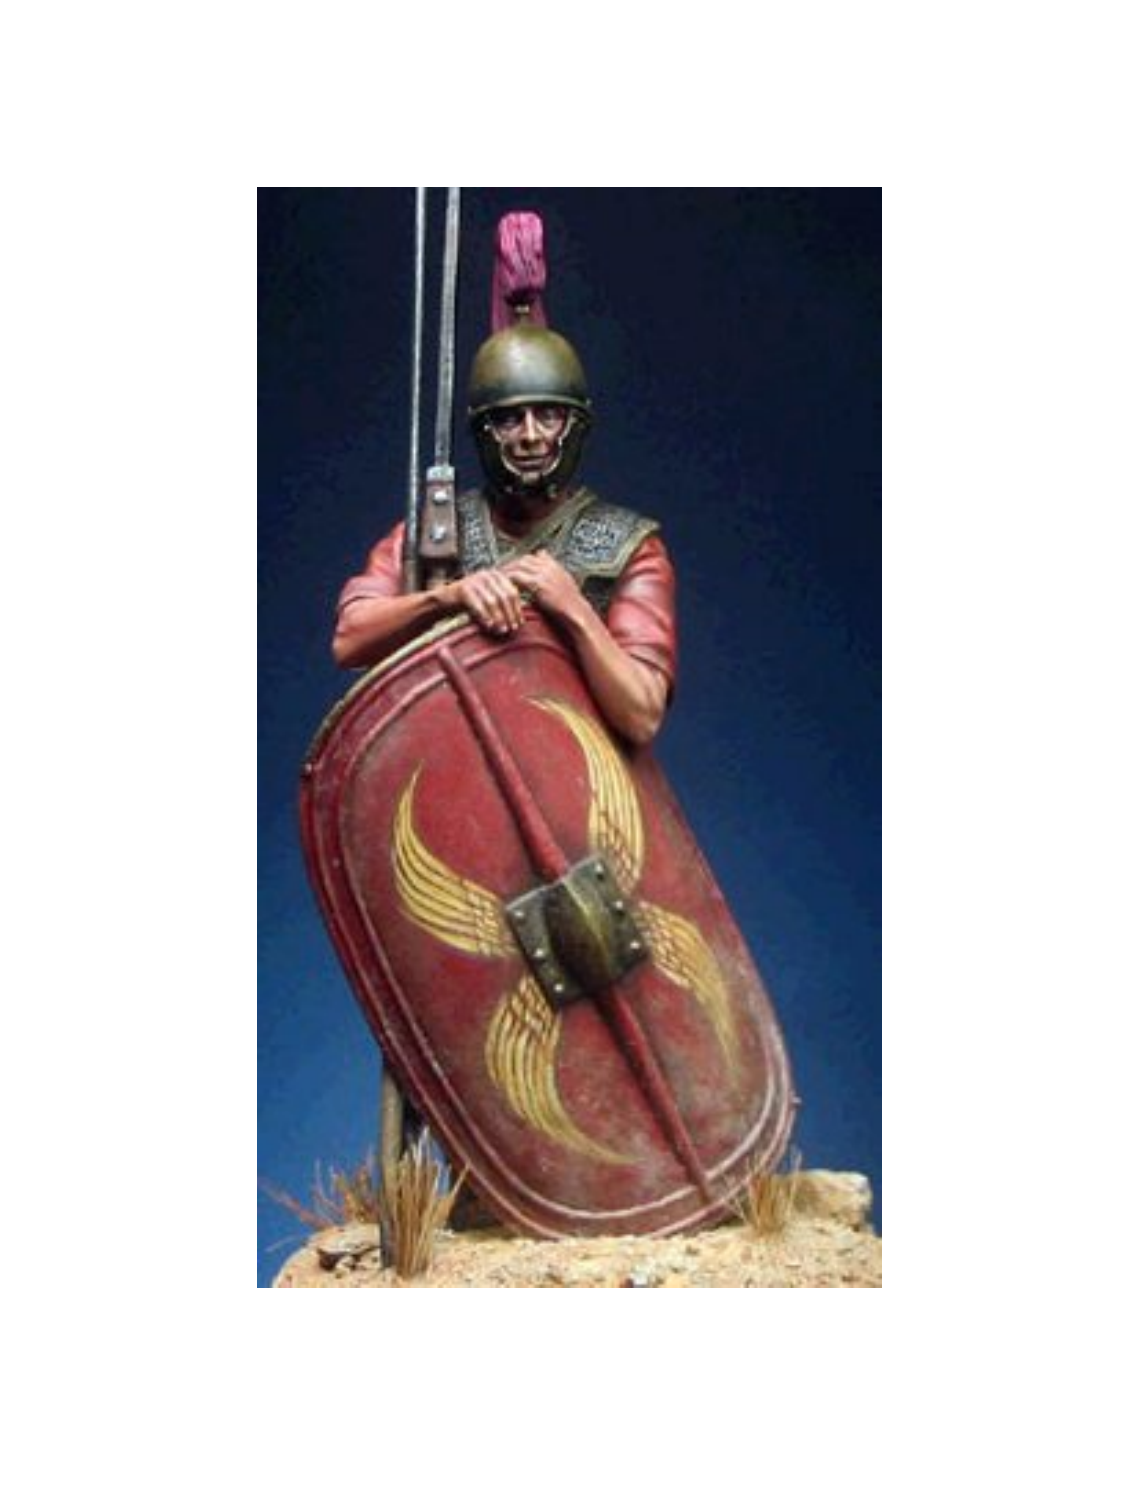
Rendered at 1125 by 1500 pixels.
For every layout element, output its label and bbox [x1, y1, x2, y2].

picture [257, 187, 882, 1288]
